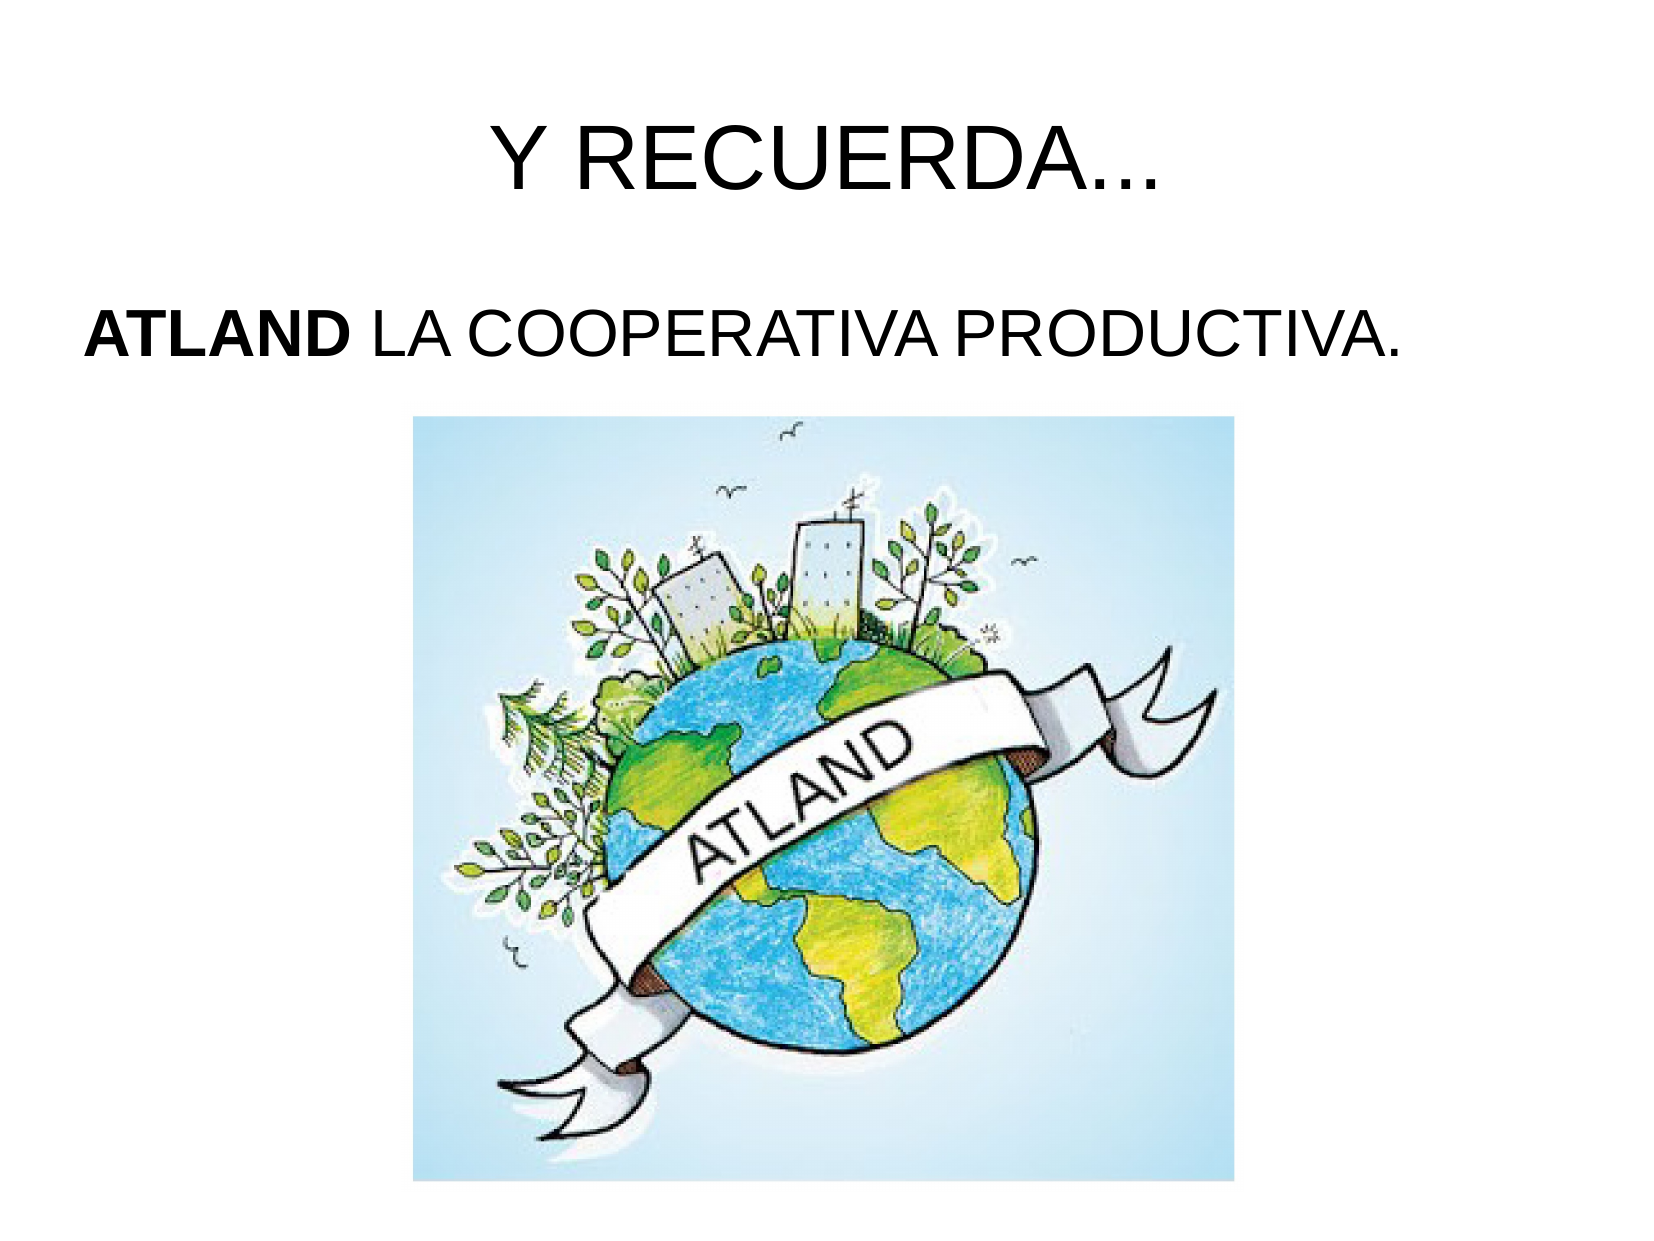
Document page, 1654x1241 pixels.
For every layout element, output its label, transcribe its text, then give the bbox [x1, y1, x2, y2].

list ATLAND LA COOPERATIVA PRODUCTIVA. [82, 290, 1571, 1010]
picture [401, 401, 1244, 1192]
title Y RECUERDA... [82, 49, 1571, 257]
